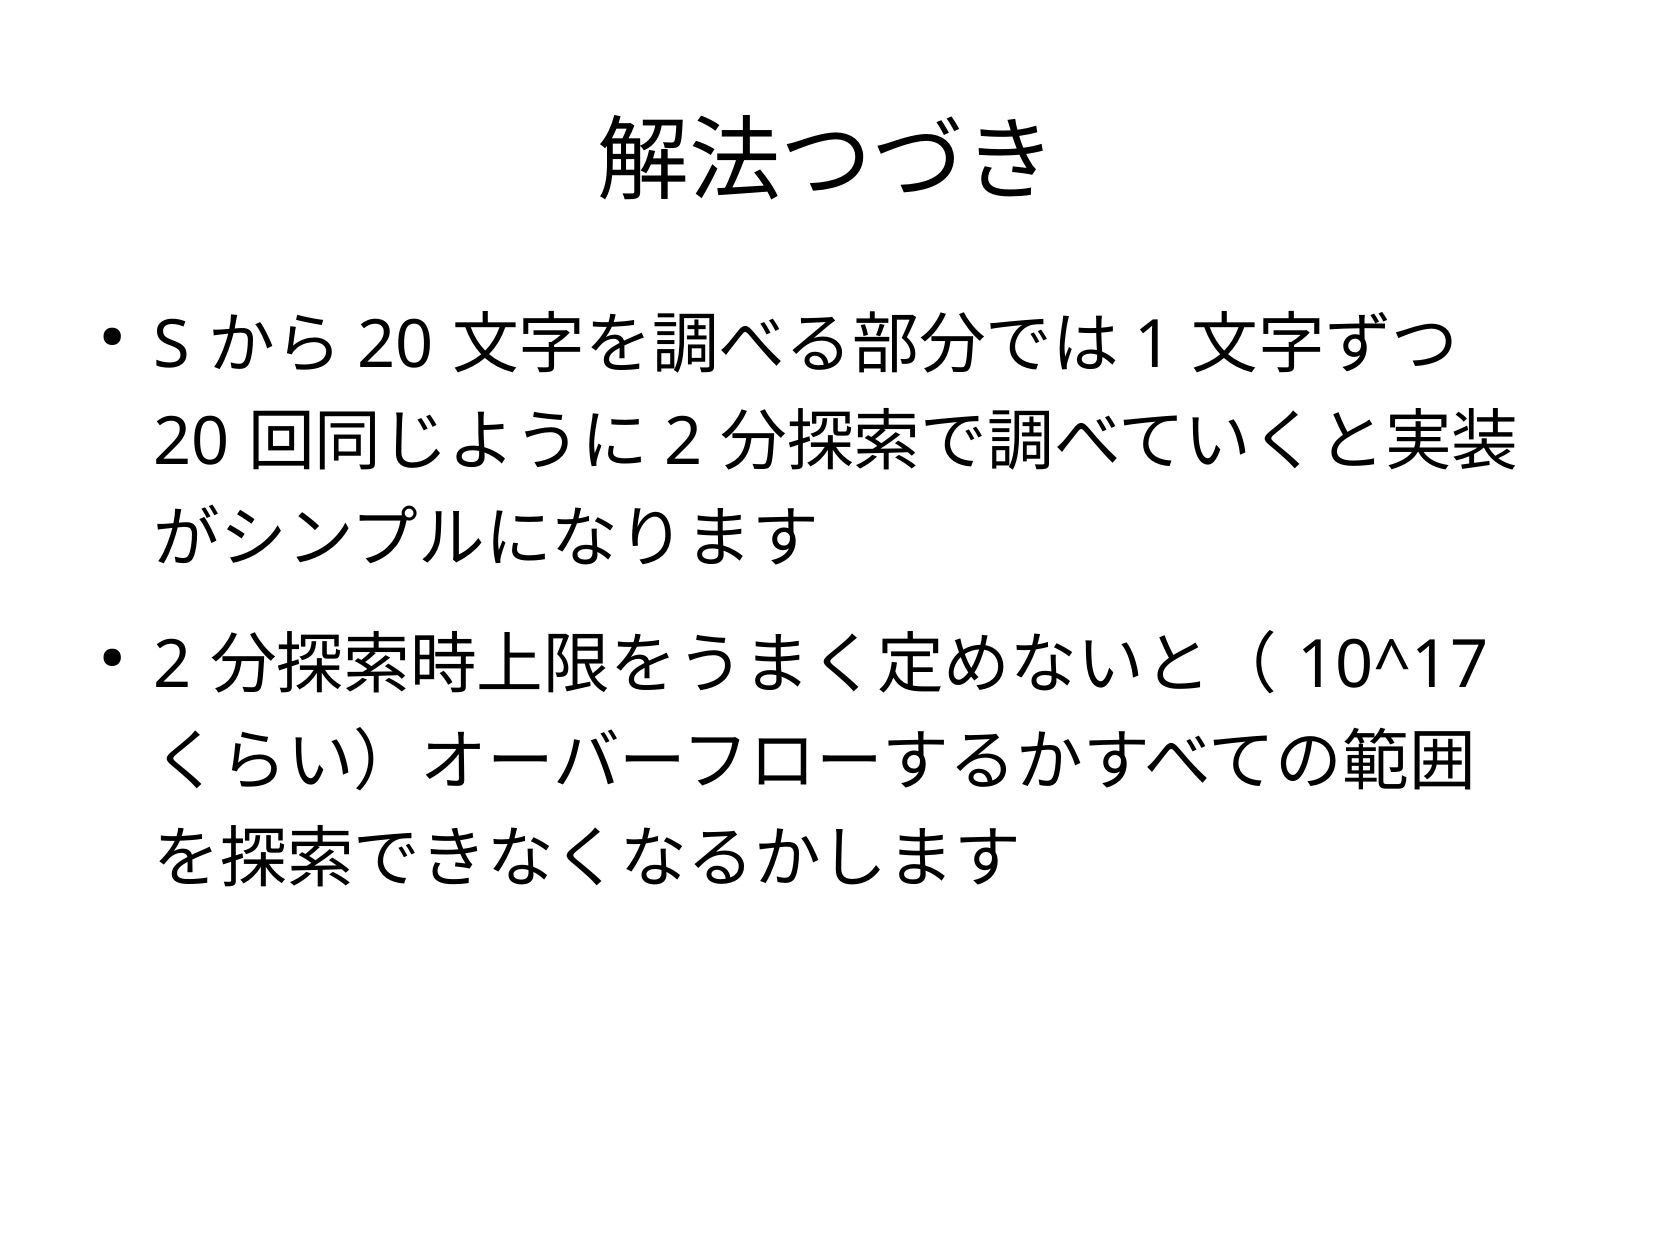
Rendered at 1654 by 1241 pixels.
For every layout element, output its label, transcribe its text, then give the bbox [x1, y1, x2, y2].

list Sから20文字を調べる部分では1文字ずつ20回同じように2分探索で調べていくと実装がシンプルになります 2分探索時上限をうまく定めないと（10^17くらい）オーバーフローするかすべての範囲を探索できなくなるかします [82, 290, 1538, 1010]
title 解法つづき [82, 49, 1571, 257]
